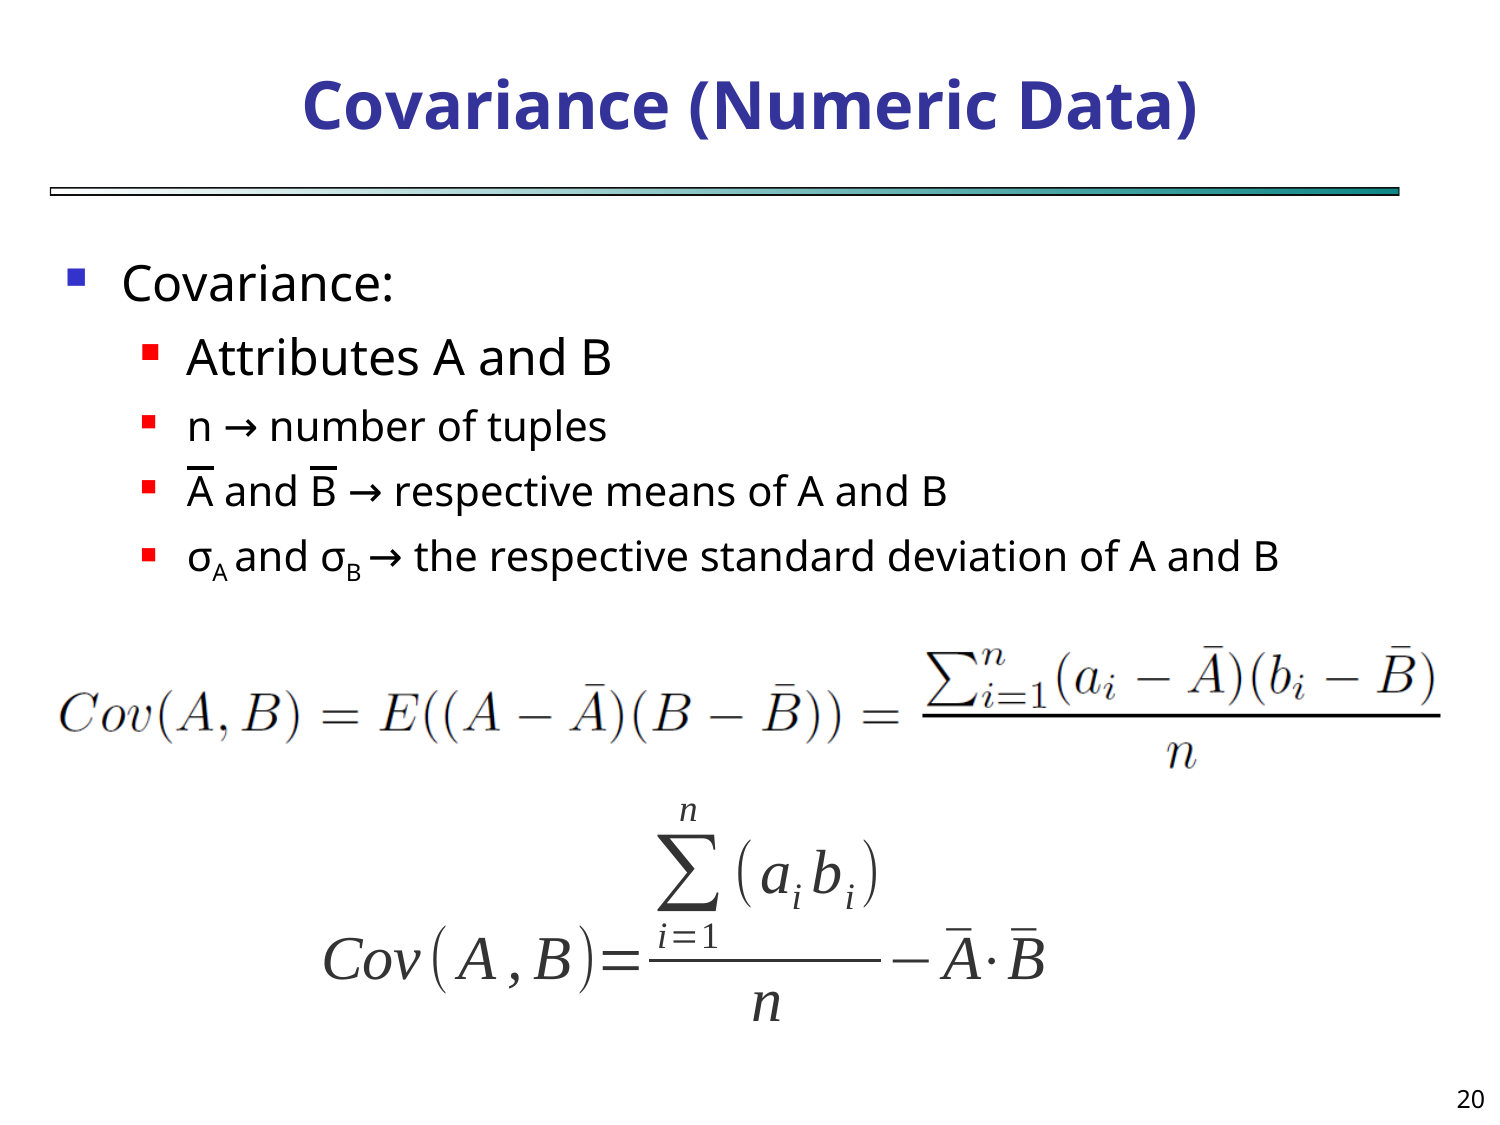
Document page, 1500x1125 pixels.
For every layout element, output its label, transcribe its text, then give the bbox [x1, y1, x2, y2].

title Covariance (Numeric Data) [0, 49, 1500, 150]
chart [315, 788, 1053, 1036]
picture [54, 645, 1450, 771]
list Covariance: Attributes A and B n → number of tuples A and B → respective means of A and B σA and σB → the respective standard deviation of A and B [50, 237, 1450, 1063]
text_box <number> [1187, 1062, 1500, 1125]
